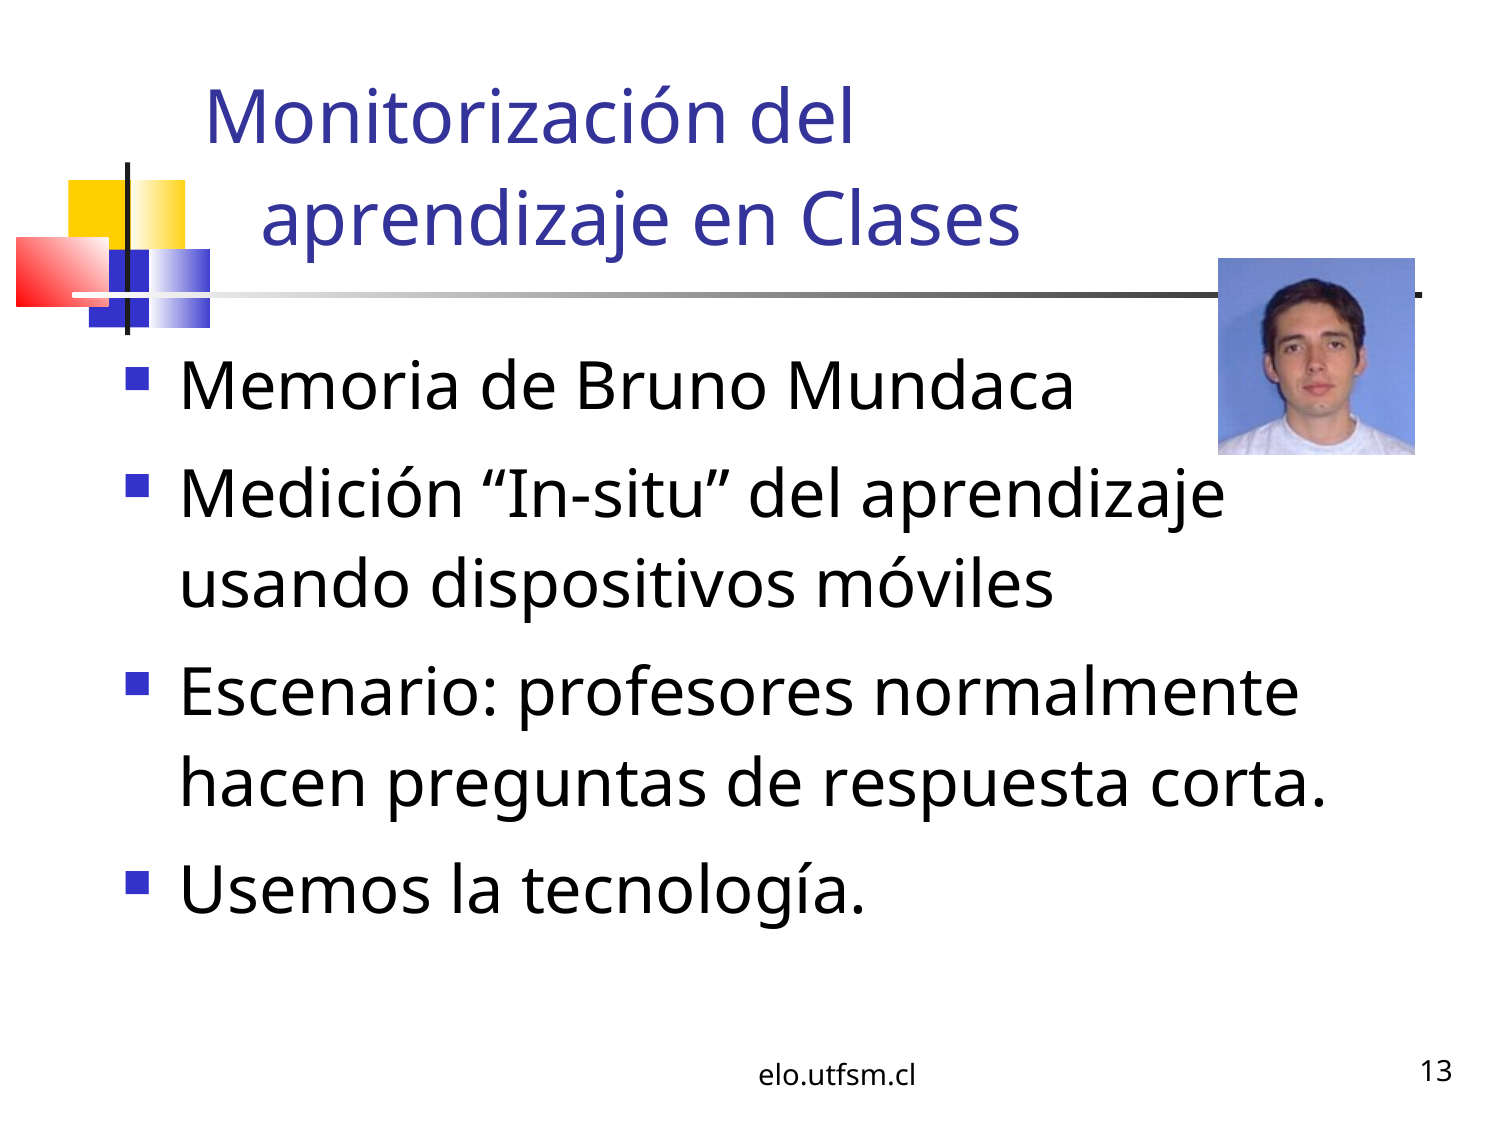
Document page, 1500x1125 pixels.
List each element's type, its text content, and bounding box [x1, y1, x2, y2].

text_box elo.utfsm.cl [599, 1024, 1075, 1100]
title Monitorización del aprendizaje en Clases [188, 35, 1269, 276]
picture [1218, 258, 1415, 455]
text_box 18 [1155, 1024, 1468, 1100]
list Memoria de Bruno Mundaca Medición “In-situ” del aprendizaje usando dispositivos móviles Escenario: profesores normalmente hacen preguntas de respuesta corta. Usemos la tecnología. [107, 330, 1469, 923]
